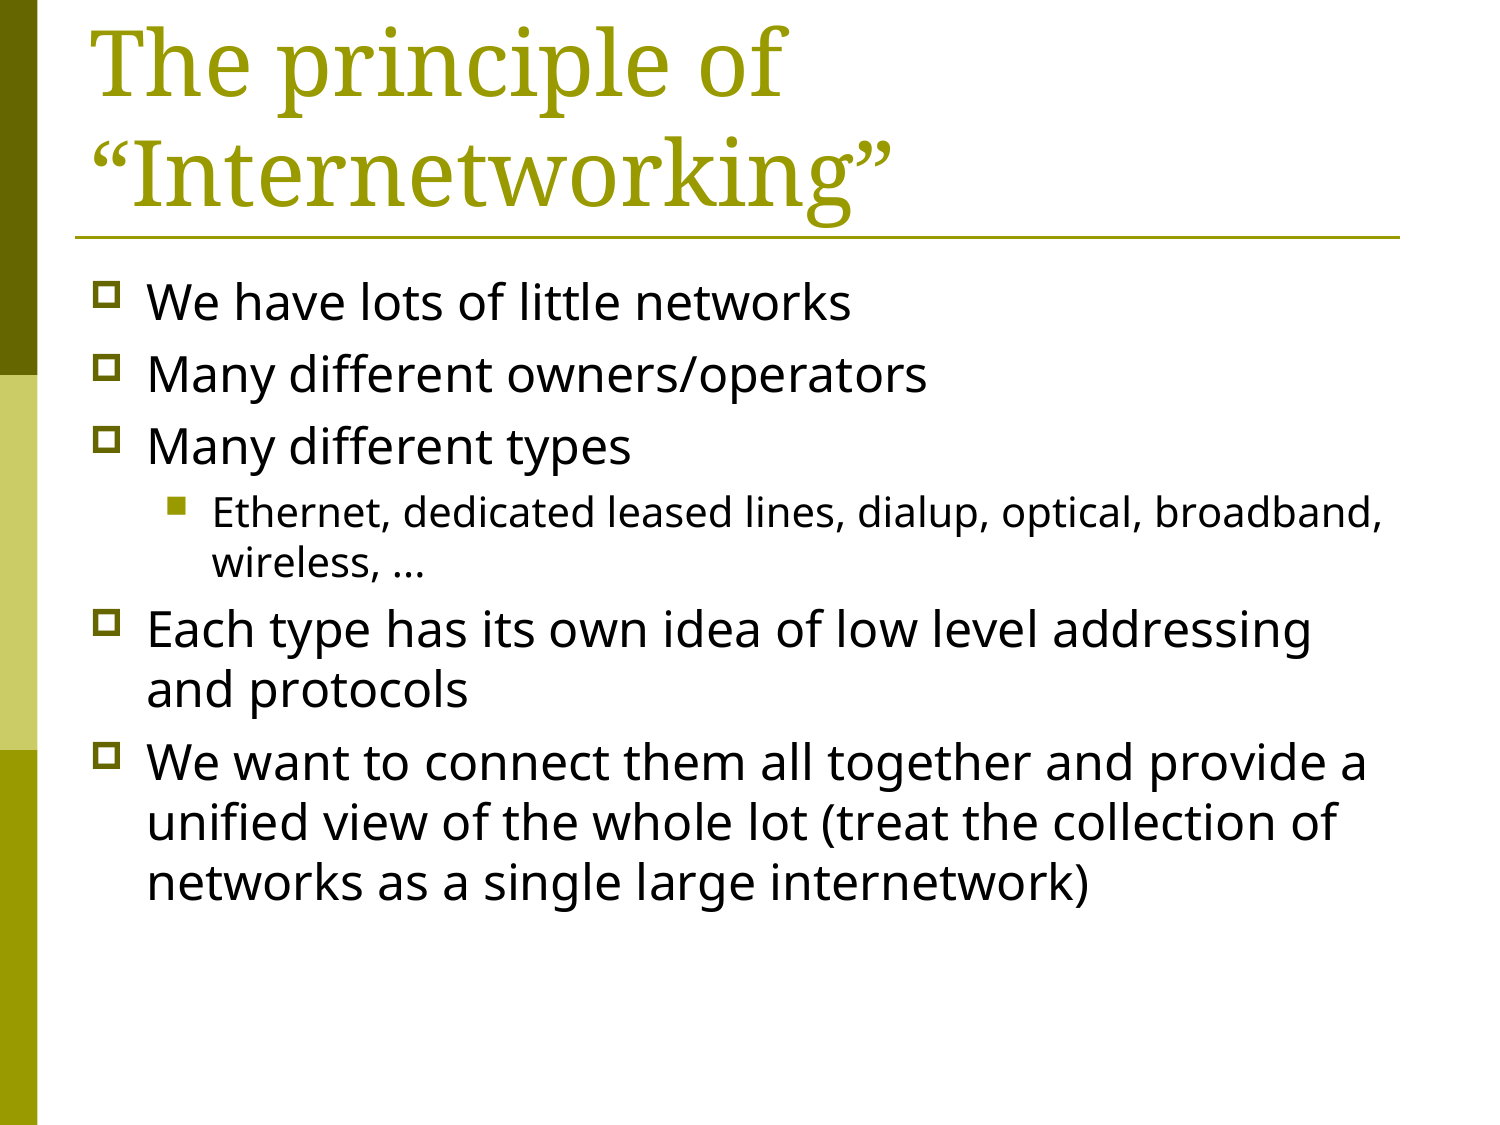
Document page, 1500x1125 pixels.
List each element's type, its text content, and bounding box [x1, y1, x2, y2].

list We have lots of little networks Many different owners/operators Many different types Ethernet, dedicated leased lines, dialup, optical, broadband, wireless, ... Each type has its own idea of low level addressing and protocols We want to connect them all together and provide a unified view of the whole lot (treat the collection of networks as a single large internetwork)‏ [75, 262, 1426, 1006]
title The principle of “Internetworking” [75, 45, 1426, 233]
